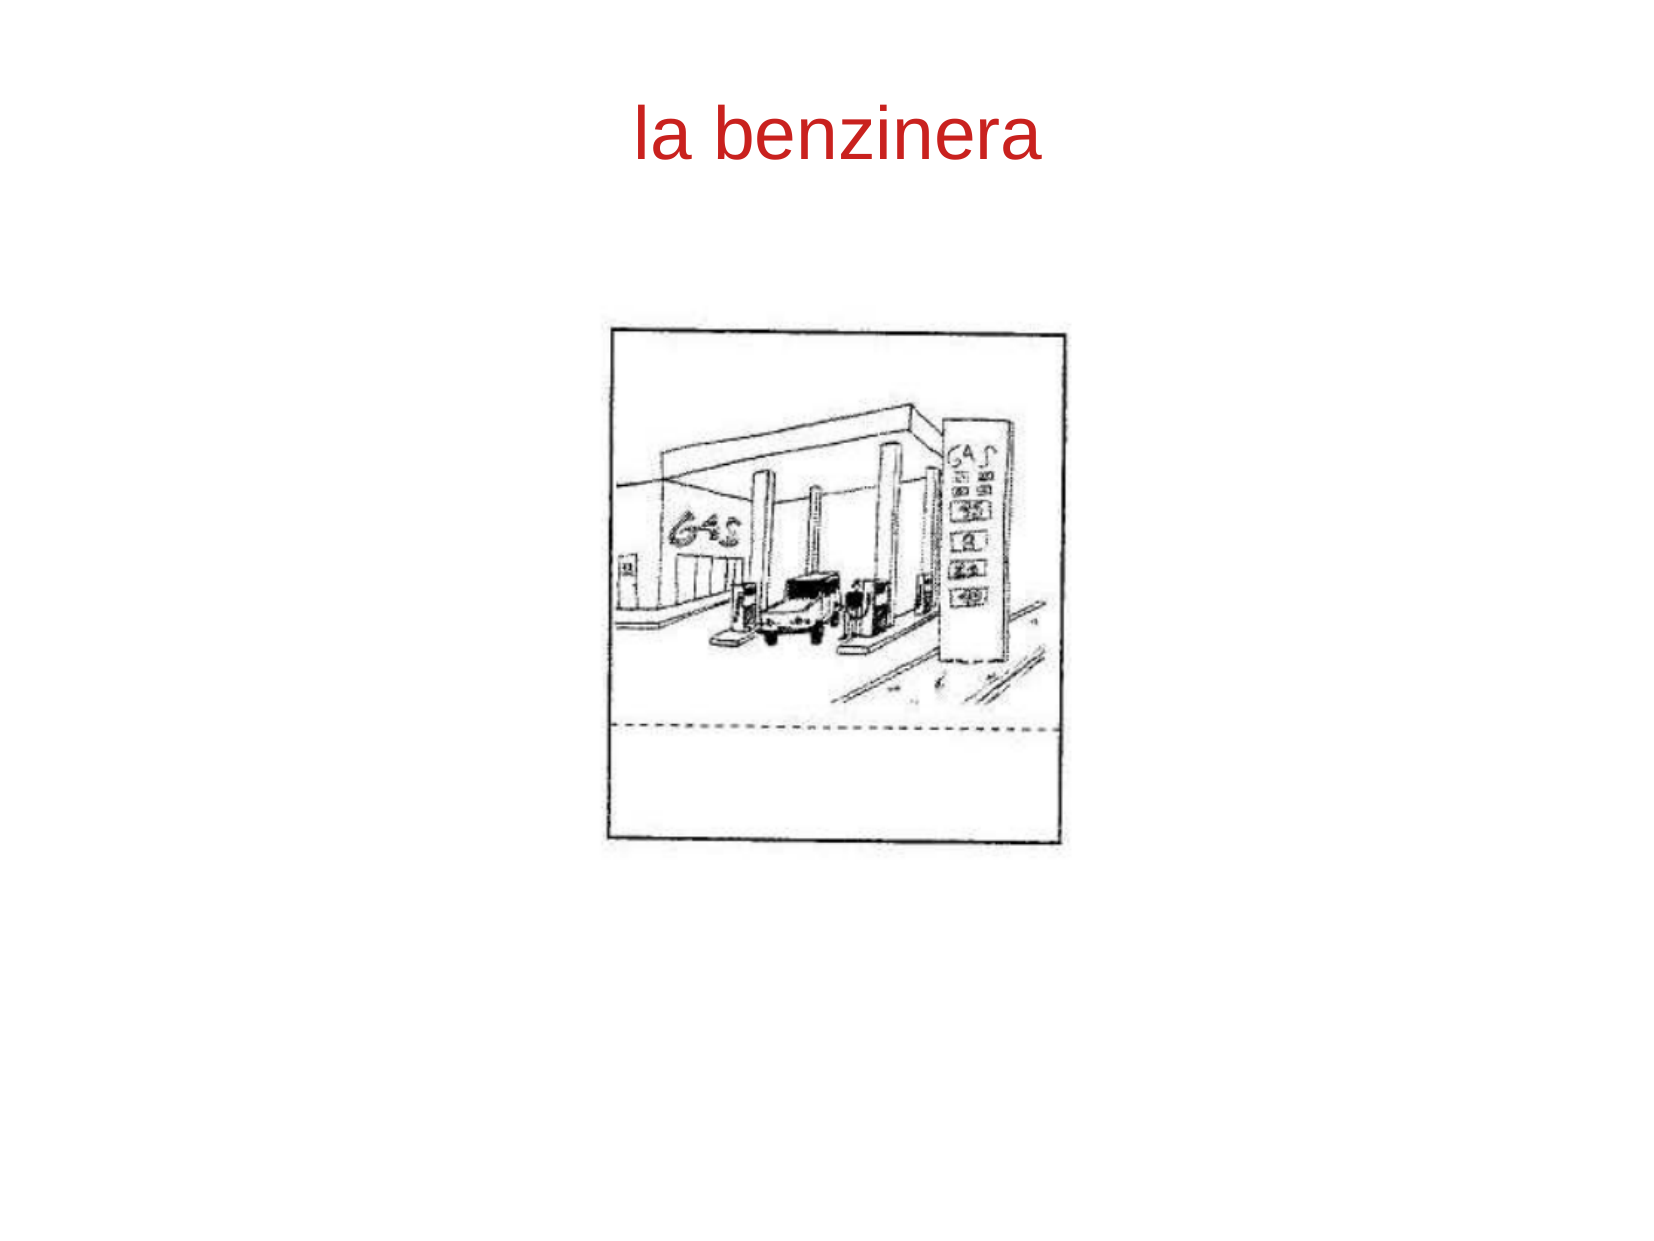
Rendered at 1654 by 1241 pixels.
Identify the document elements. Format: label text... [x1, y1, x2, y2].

text_box la benzinera [389, 58, 1288, 201]
picture [581, 291, 1094, 873]
